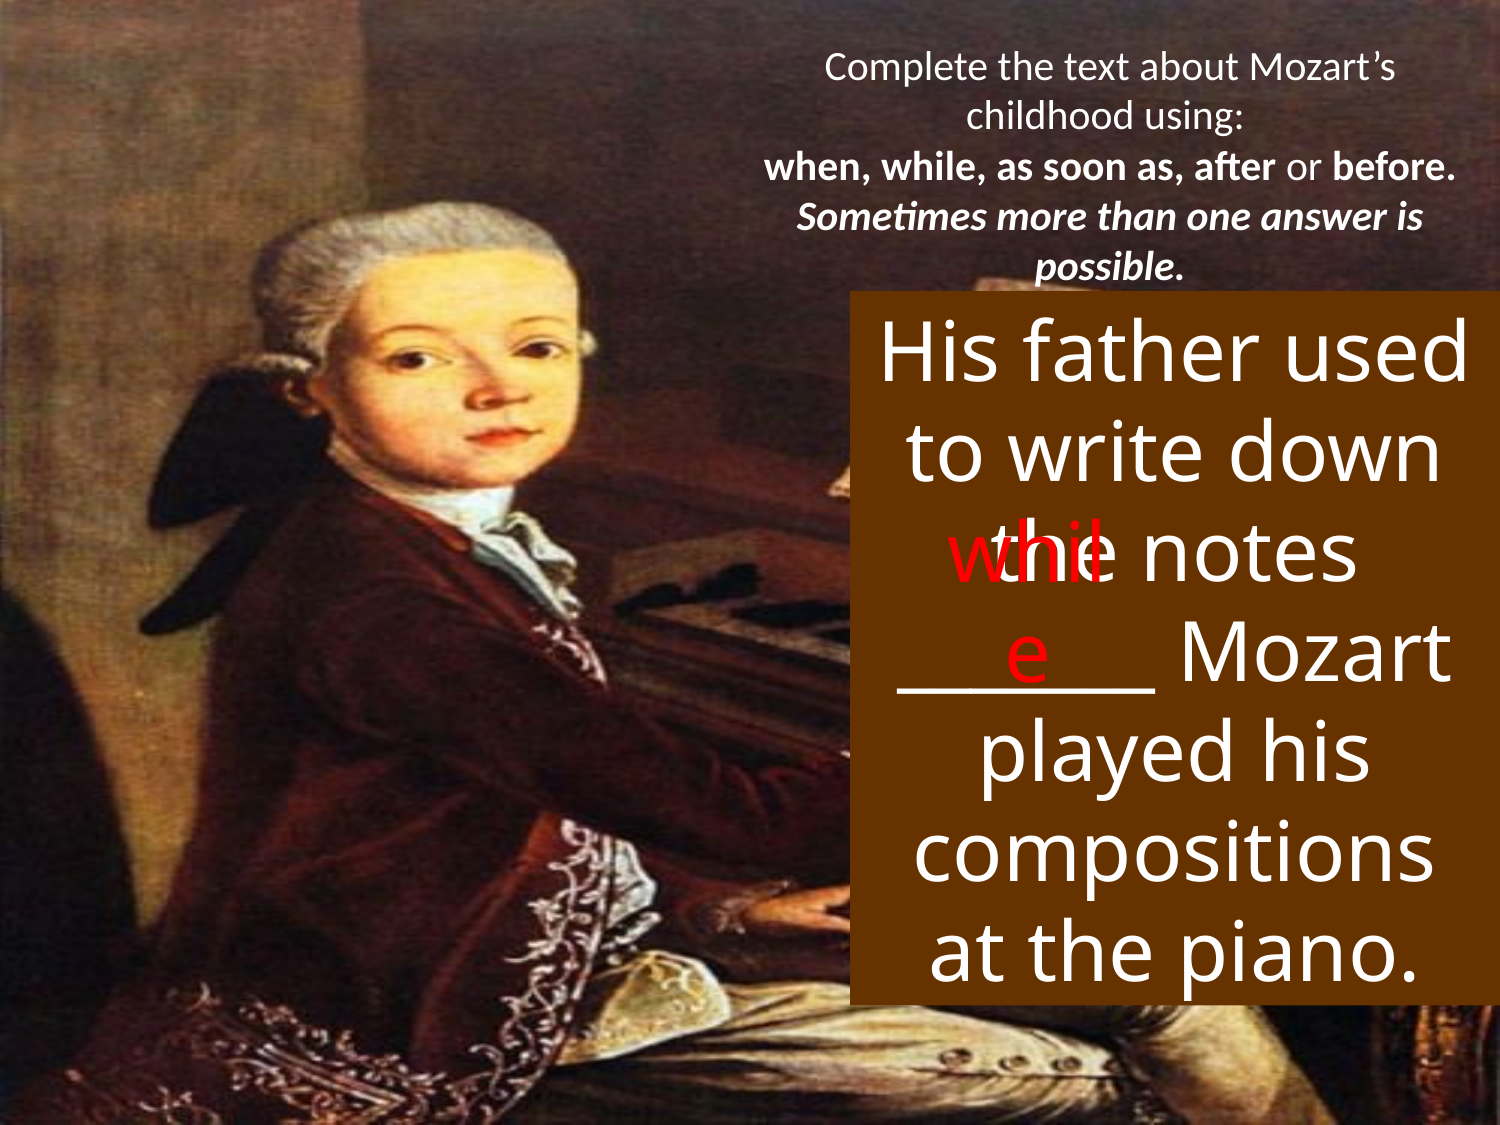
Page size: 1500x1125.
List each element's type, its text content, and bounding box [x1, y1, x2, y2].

text_box His father used to write down the notes _______ Mozart played his compositions at the piano. [850, 290, 1500, 1006]
picture [0, 0, 1500, 1125]
text_box while [915, 491, 1140, 707]
text_box Complete the text about Mozart’s childhood using: when, while, as soon as, after or before. Sometimes more than one answer is possible. [738, 31, 1483, 296]
